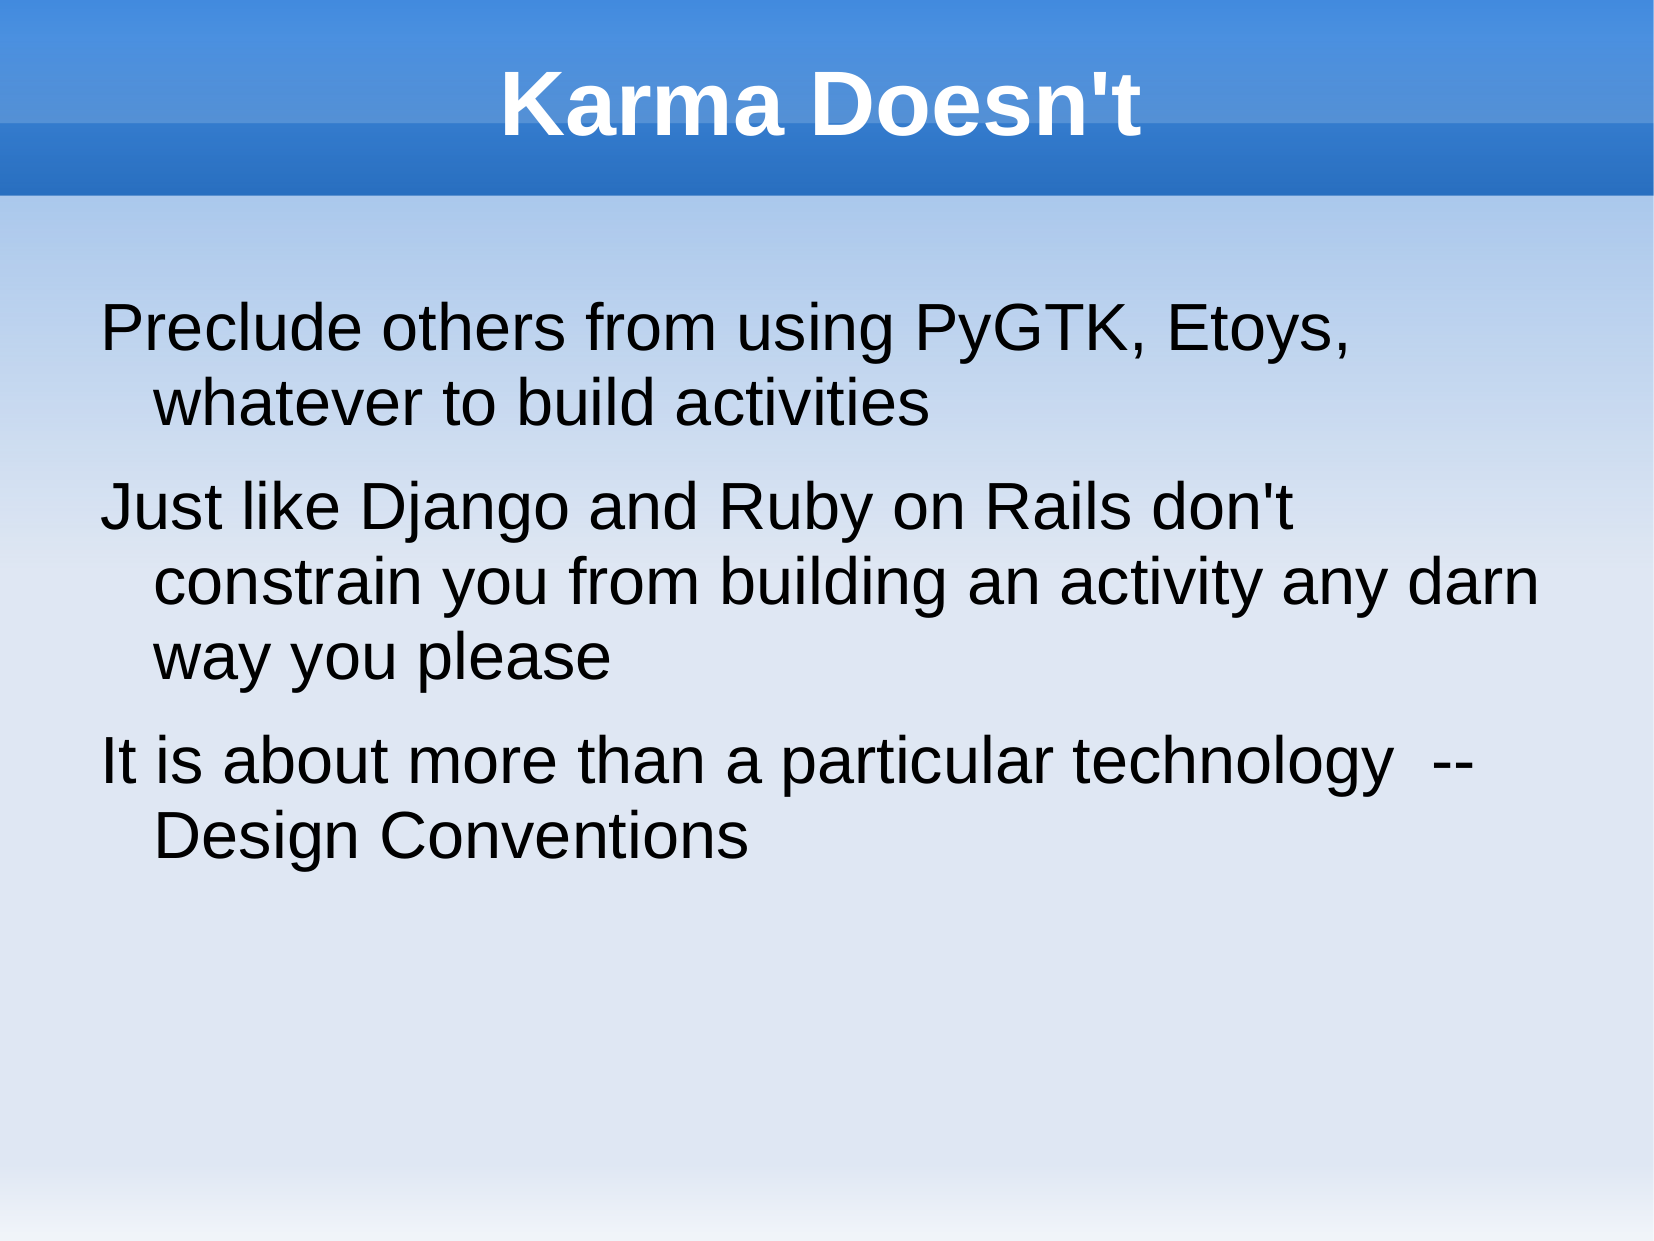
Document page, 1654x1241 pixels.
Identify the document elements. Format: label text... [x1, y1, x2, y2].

list Preclude others from using PyGTK, Etoys, whatever to build activities Just like Django and Ruby on Rails don't constrain you from building an activity any darn way you please It is about more than a particular technology -- Design Conventions [82, 290, 1571, 1094]
picture [0, 0, 1654, 1241]
title Karma Doesn't [76, 7, 1565, 200]
